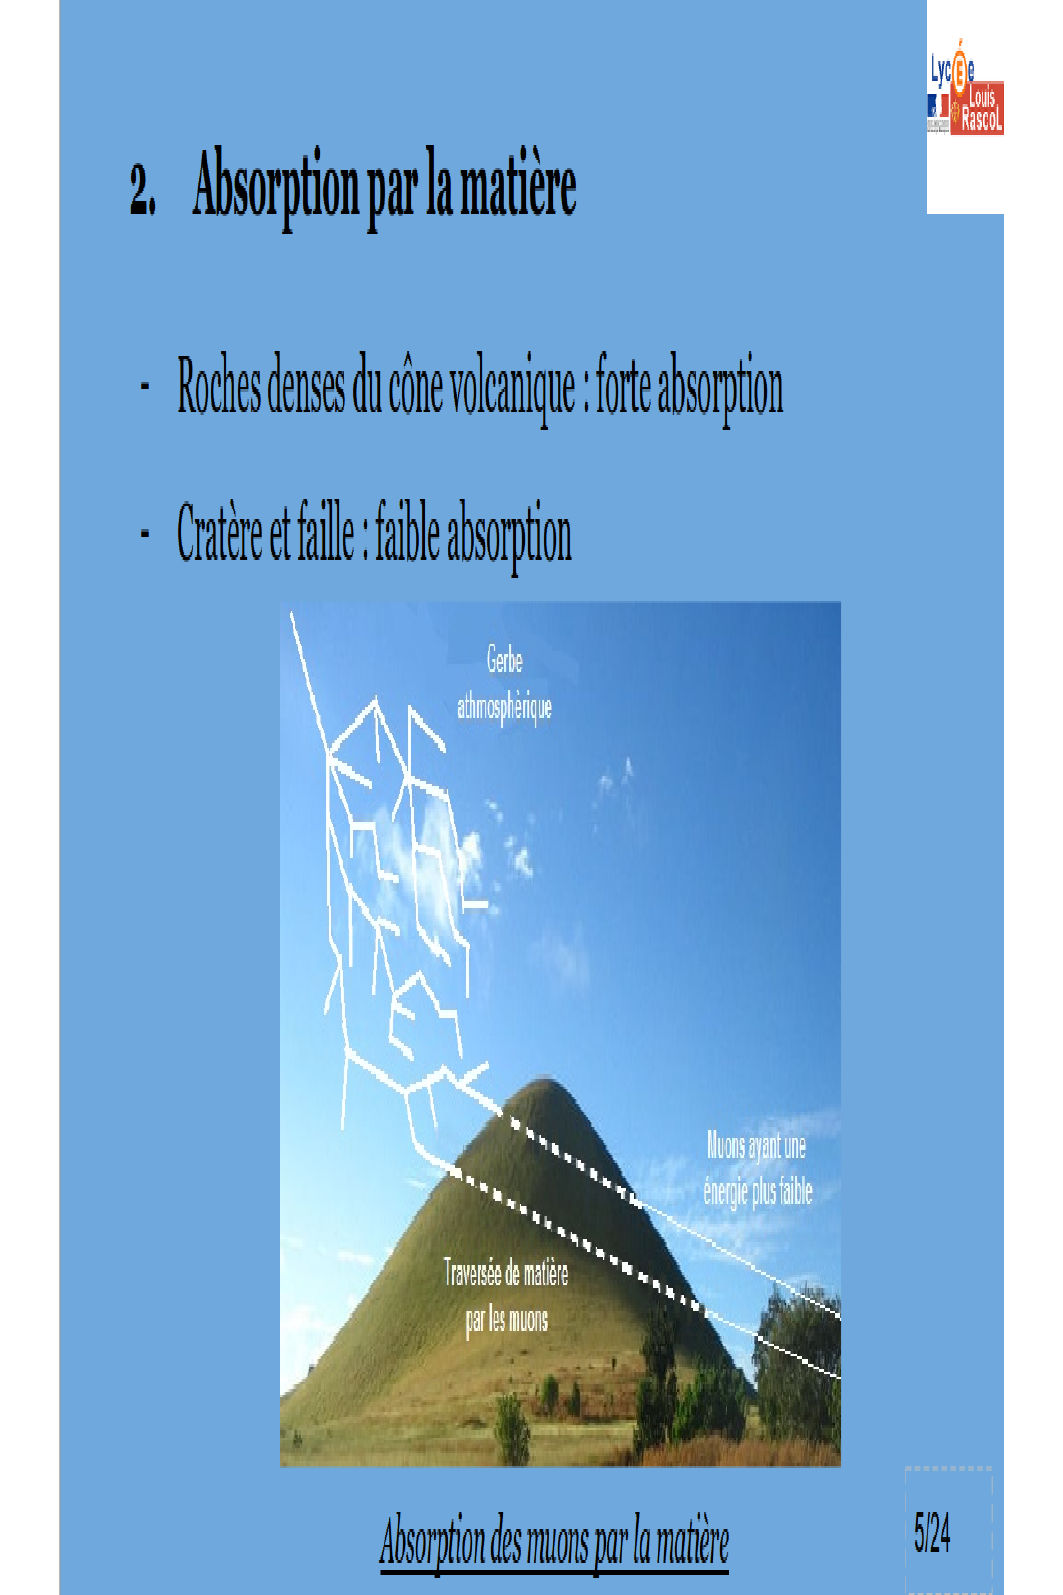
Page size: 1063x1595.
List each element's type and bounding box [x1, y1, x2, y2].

picture [59, 0, 1004, 1595]
